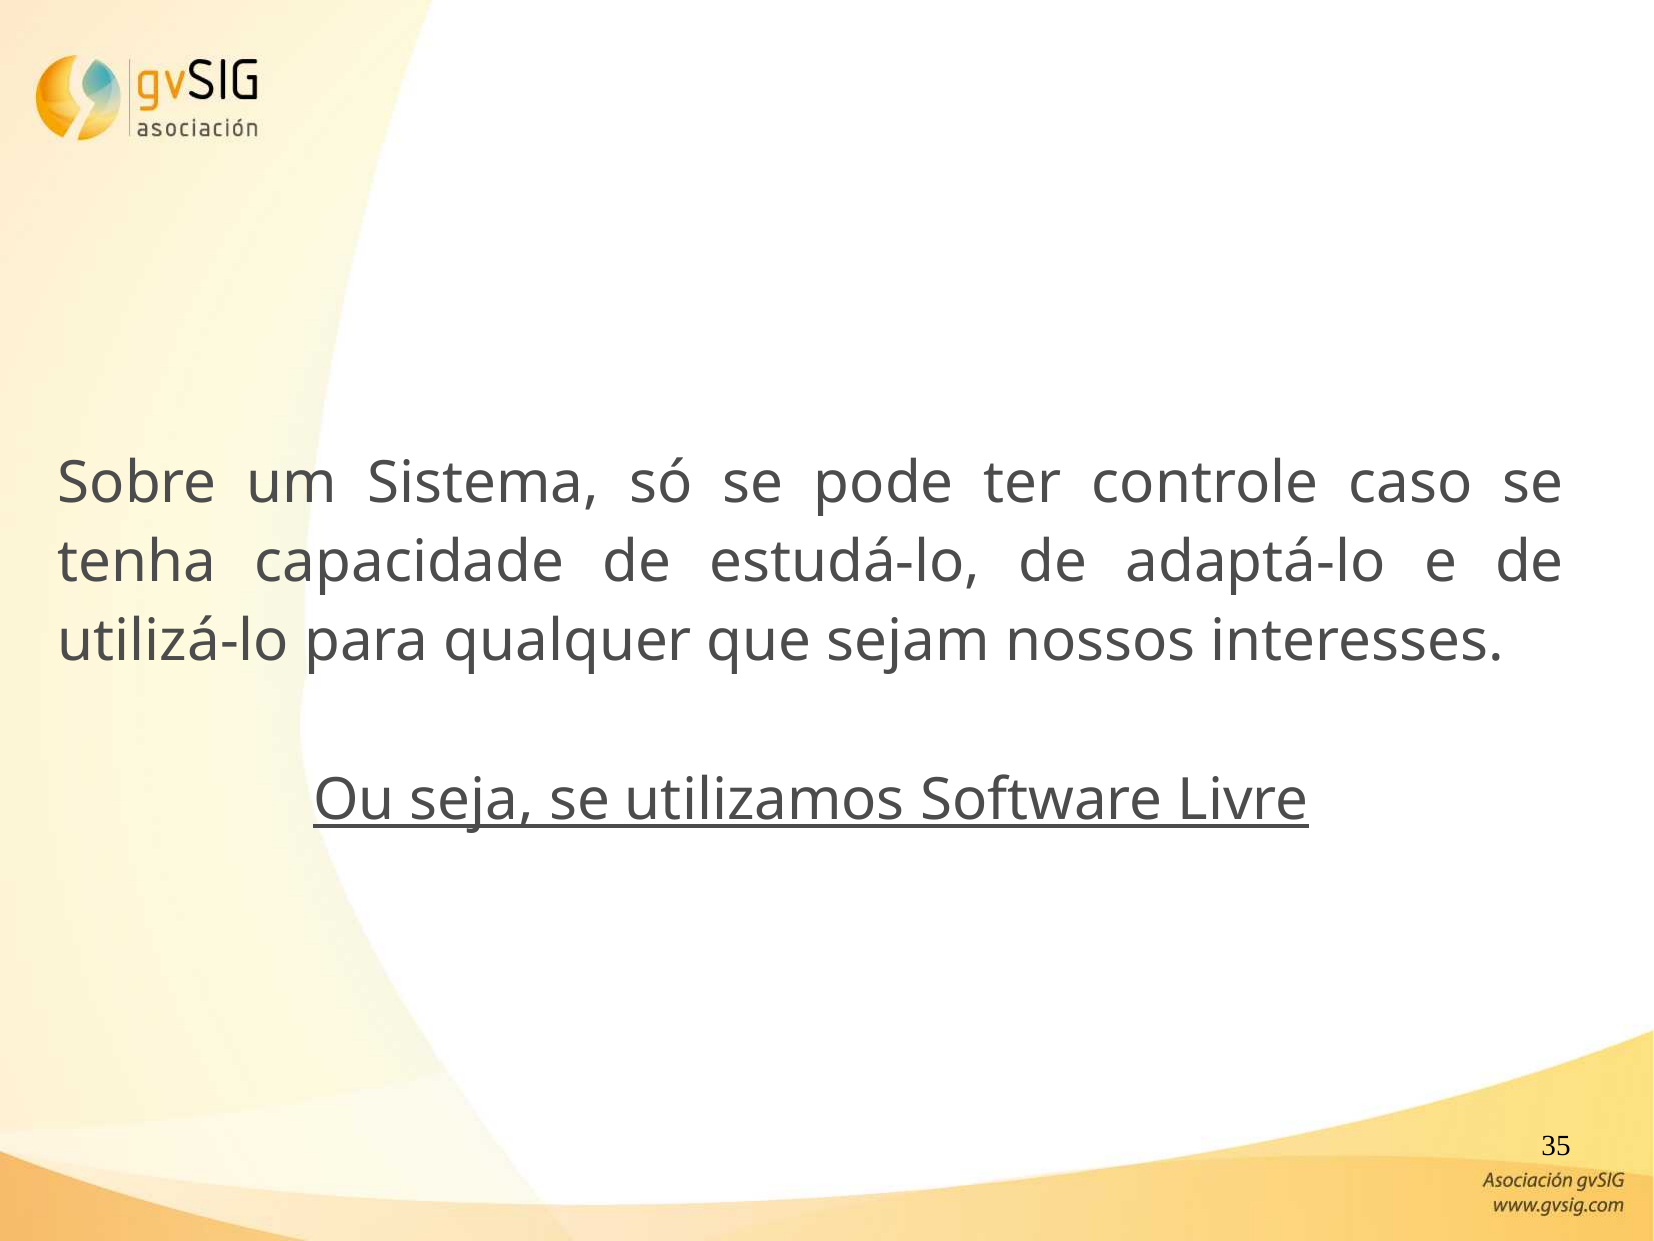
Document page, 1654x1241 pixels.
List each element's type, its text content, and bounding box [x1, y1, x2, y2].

picture [0, 0, 1654, 1241]
text_box Sobre um Sistema, só se pode ter controle caso se tenha capacidade de estudá-lo, de adaptá-lo e de utilizá-lo para qualquer que sejam nossos interesses. Ou seja, se utilizamos Software Livre [43, 432, 1579, 854]
